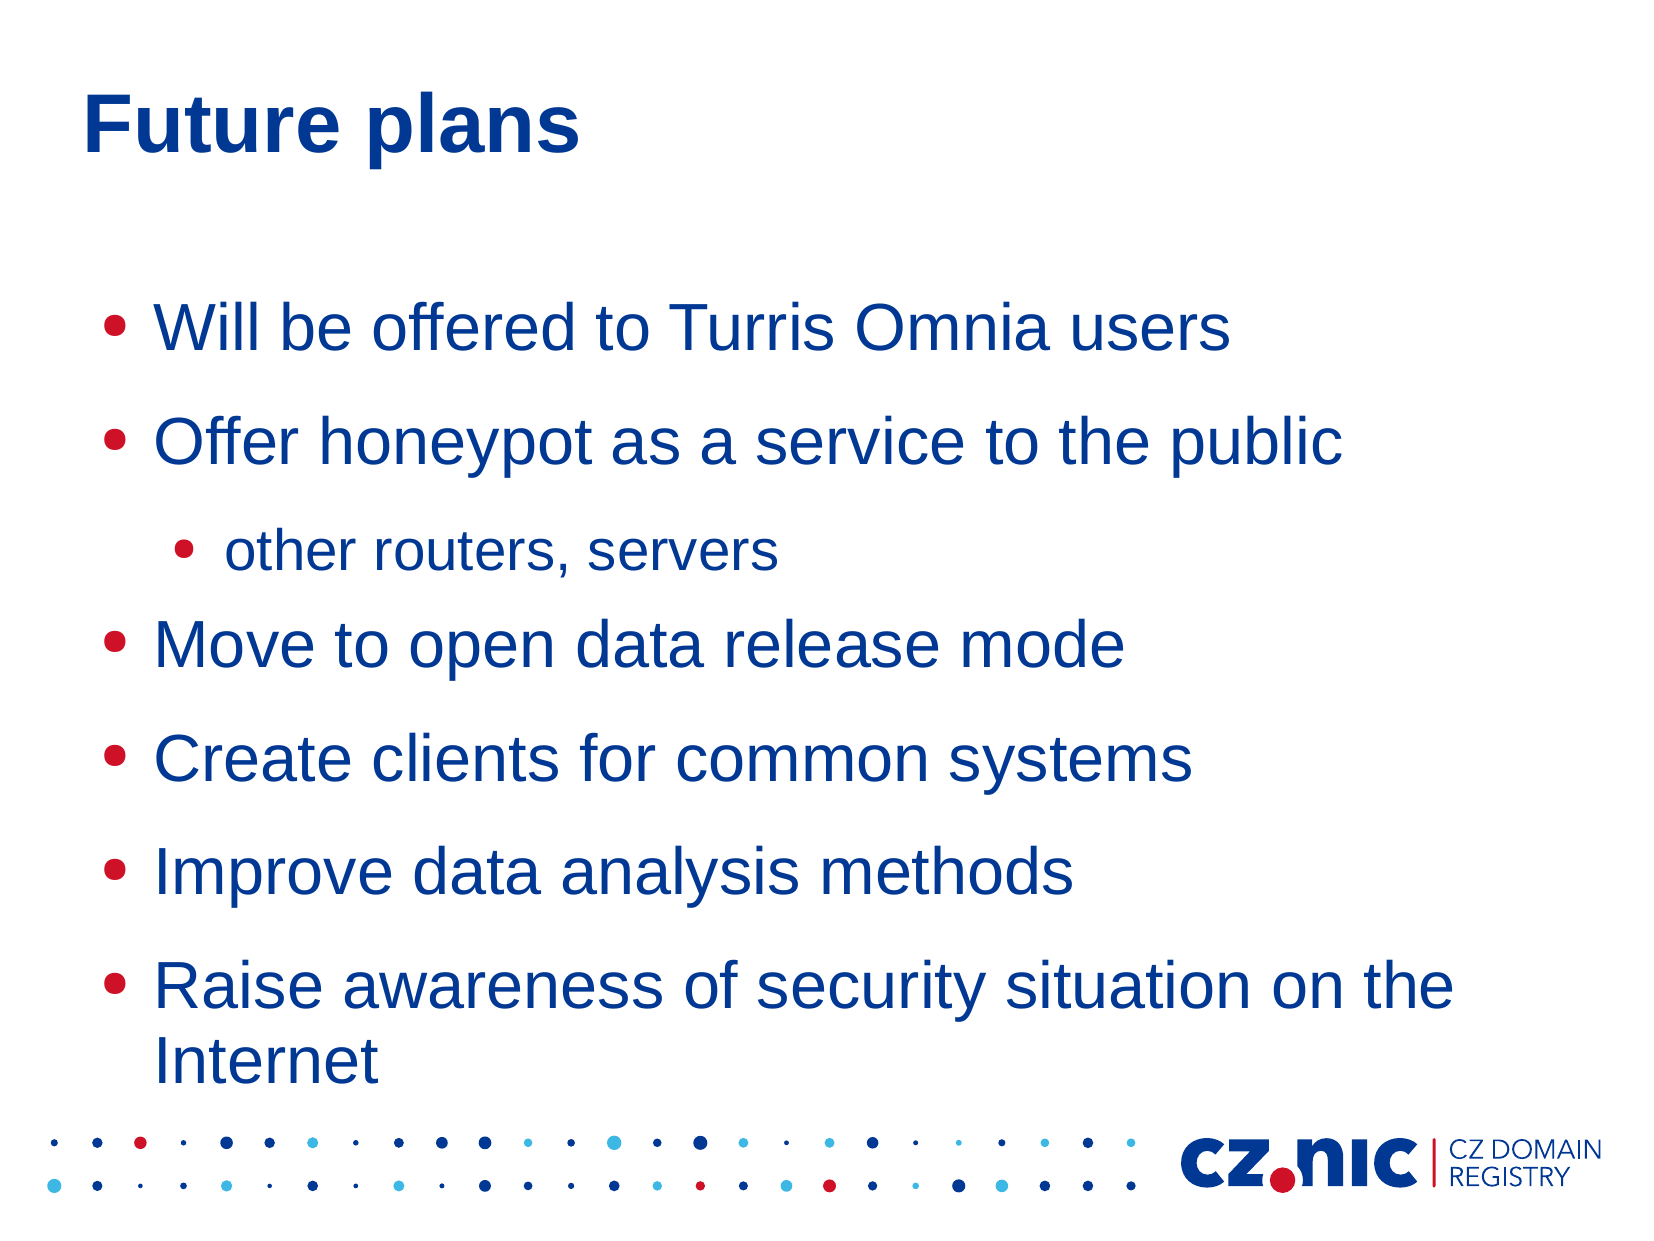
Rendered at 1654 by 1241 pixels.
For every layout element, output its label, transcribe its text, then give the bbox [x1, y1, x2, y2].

title Future plans [82, 70, 1571, 178]
list Will be offered to Turris Omnia users Offer honeypot as a service to the public other routers, servers Move to open data release mode Create clients for common systems Improve data analysis methods Raise awareness of security situation on the Internet [82, 290, 1571, 1099]
